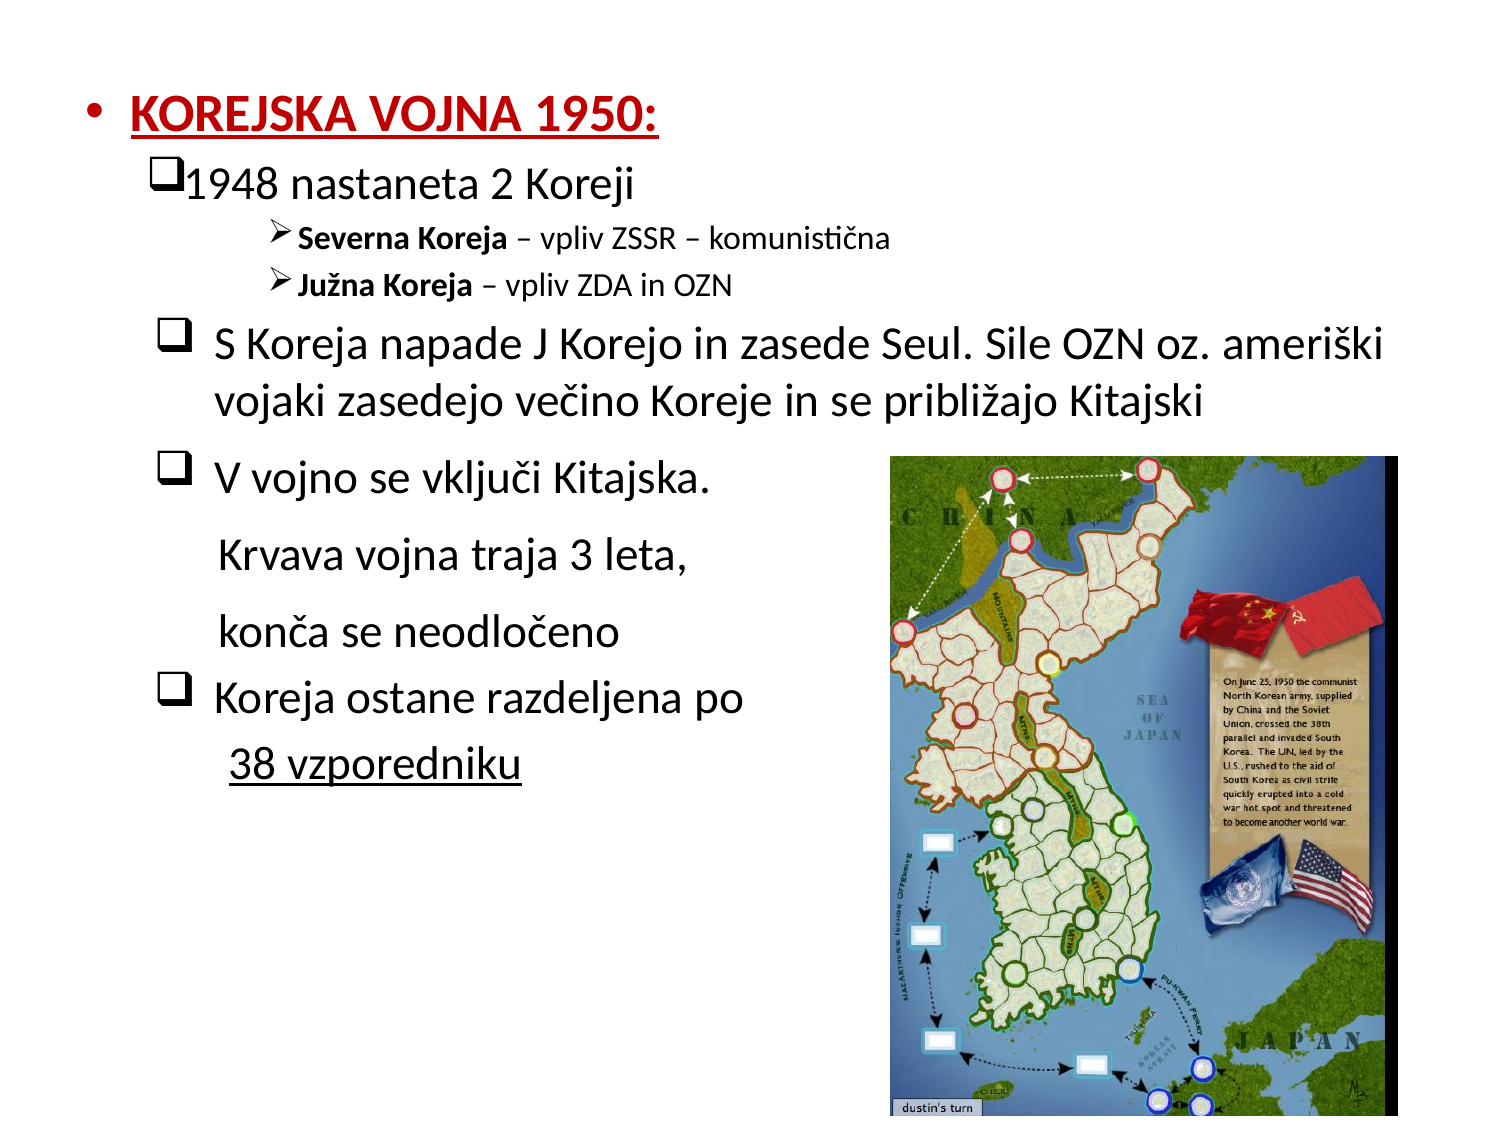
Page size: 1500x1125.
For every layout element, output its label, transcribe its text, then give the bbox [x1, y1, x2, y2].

list KOREJSKA VOJNA 1950: 1948 nastaneta 2 Koreji Severna Koreja – vpliv ZSSR – komunistična Južna Koreja – vpliv ZDA in OZN S Koreja napade J Korejo in zasede Seul. Sile OZN oz. ameriški vojaki zasedejo večino Koreje in se približajo Kitajski V vojno se vključi Kitajska. Krvava vojna traja 3 leta, konča se neodločeno Koreja ostane razdeljena po 38 vzporedniku [70, 70, 1421, 813]
picture [890, 456, 1398, 1116]
